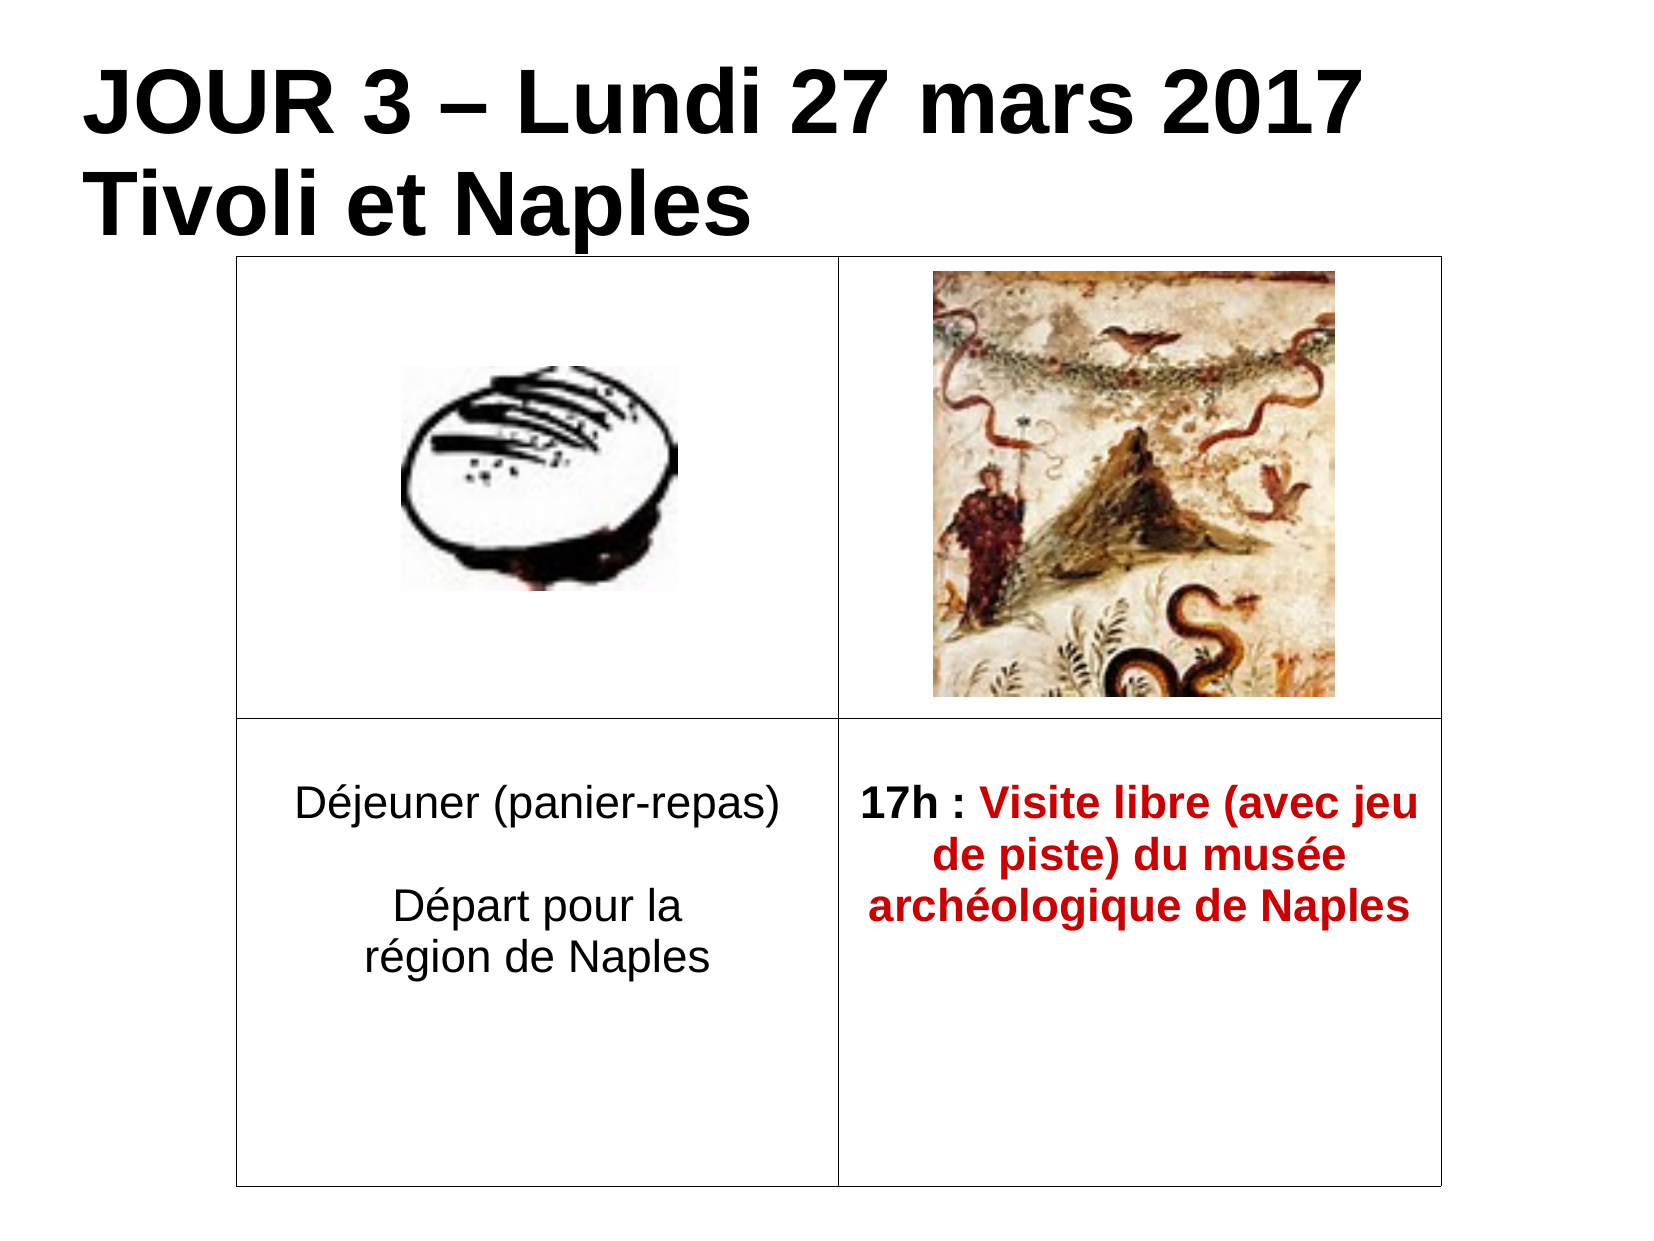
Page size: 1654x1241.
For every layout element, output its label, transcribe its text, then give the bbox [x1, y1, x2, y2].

table_header [237, 257, 838, 718]
picture [933, 271, 1335, 697]
table_cell Déjeuner (panier-repas) Départ pour la région de Naples [237, 719, 838, 1186]
table_header [839, 257, 1441, 718]
table_cell 17h : Visite libre (avec jeu de piste) du musée archéologique de Naples [839, 719, 1441, 1186]
title JOUR 3 – Lundi 27 mars 2017 Tivoli et Naples [82, 49, 1571, 257]
picture [401, 366, 678, 591]
